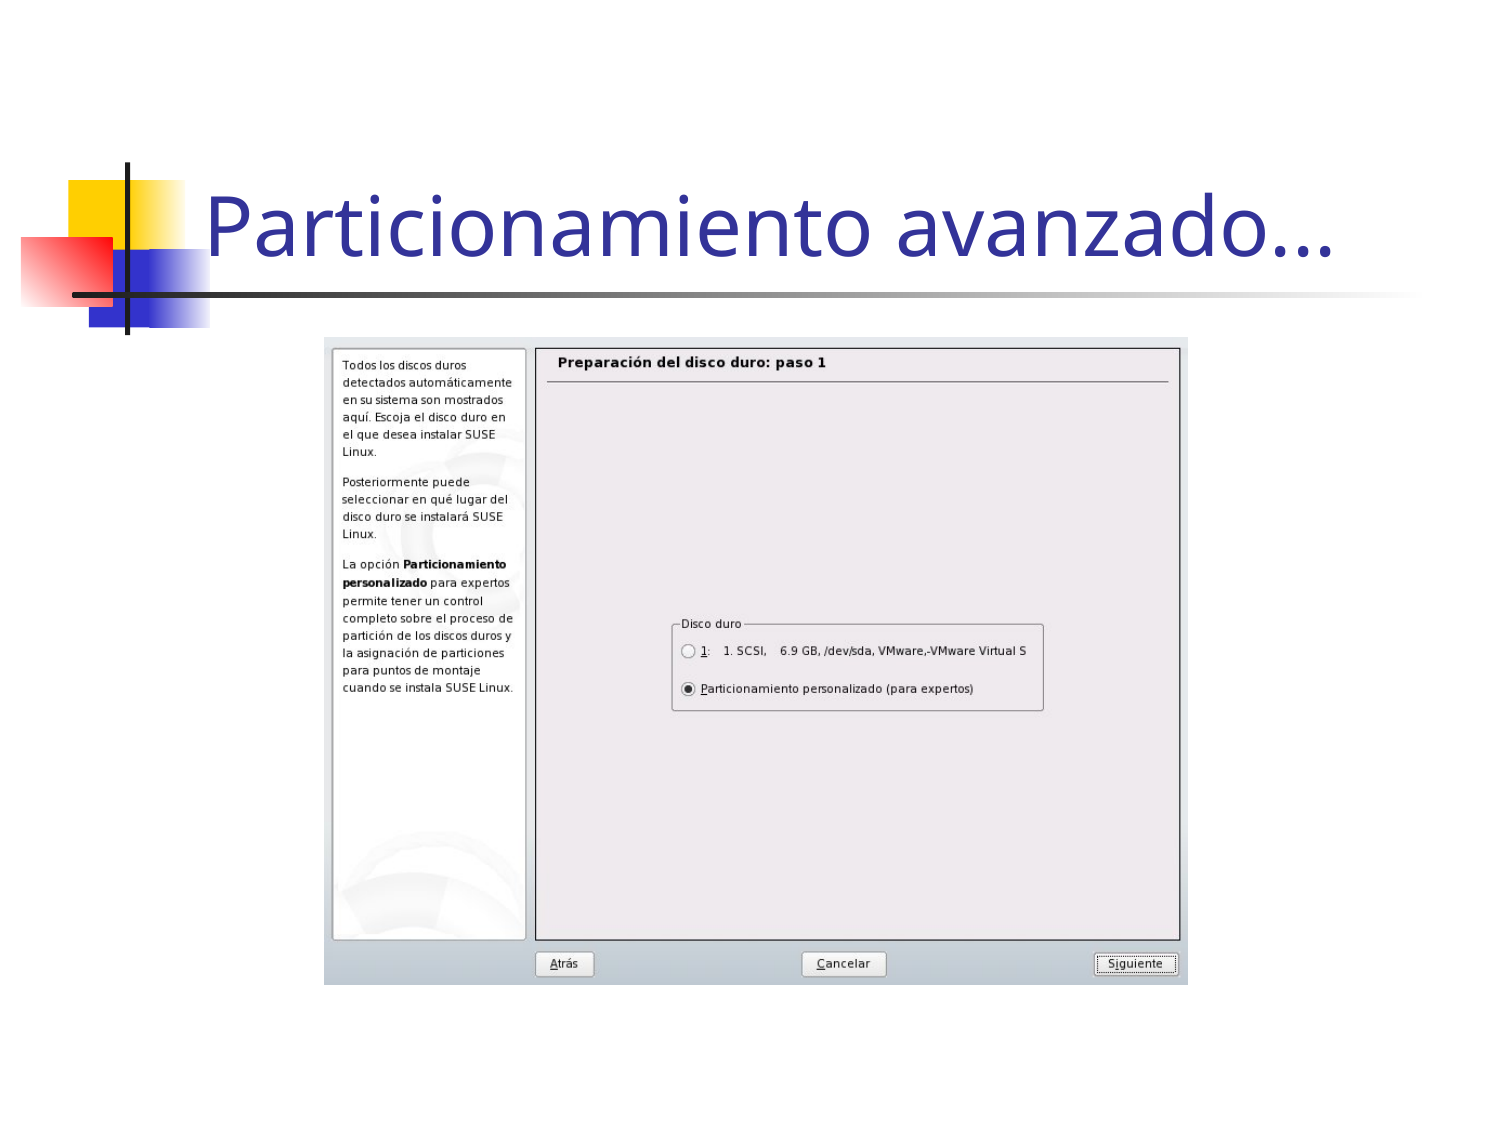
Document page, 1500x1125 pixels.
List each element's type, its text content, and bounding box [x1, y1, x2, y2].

title Particionamiento avanzado... [188, 101, 1468, 289]
picture [324, 337, 1188, 985]
